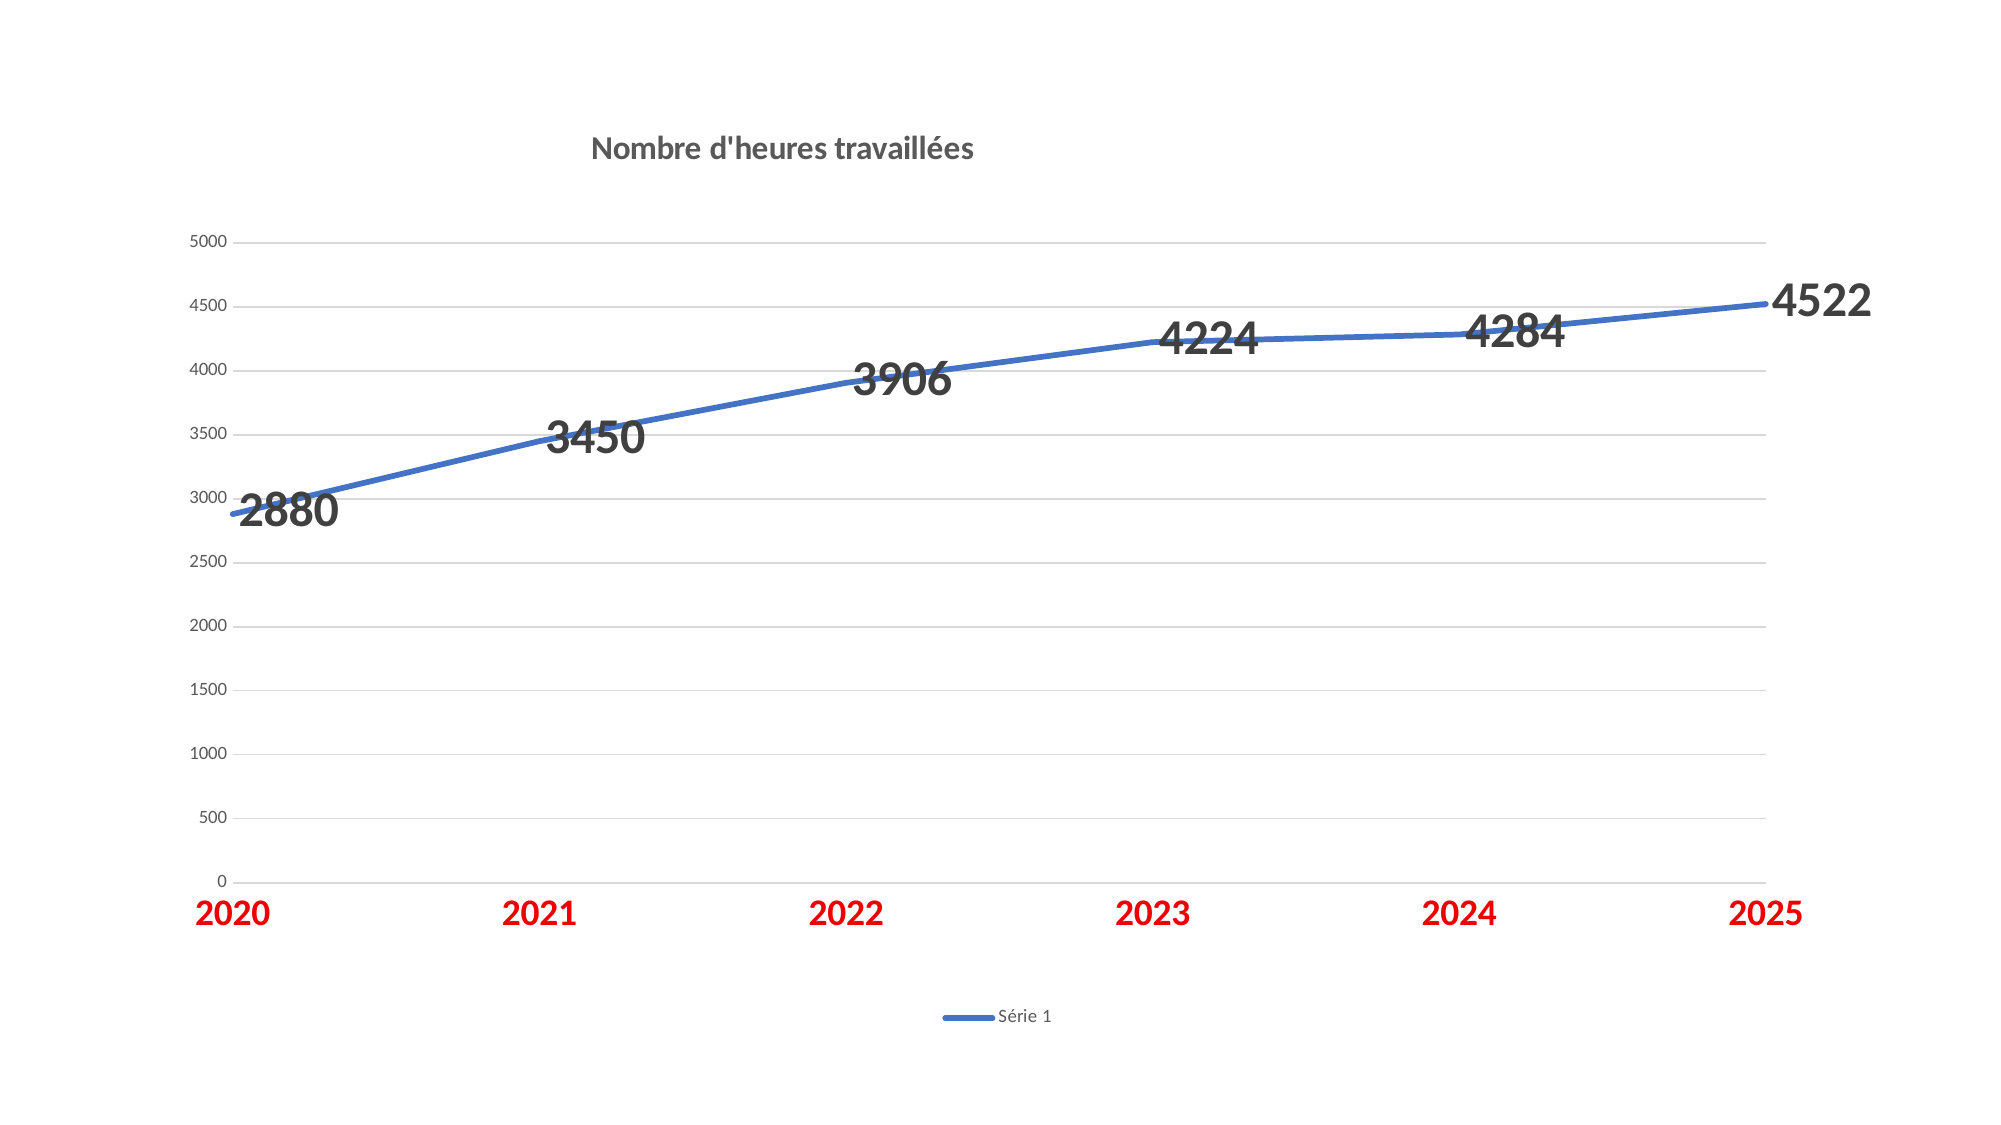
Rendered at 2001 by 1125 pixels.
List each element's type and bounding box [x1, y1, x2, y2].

chart [121, 124, 1876, 1034]
